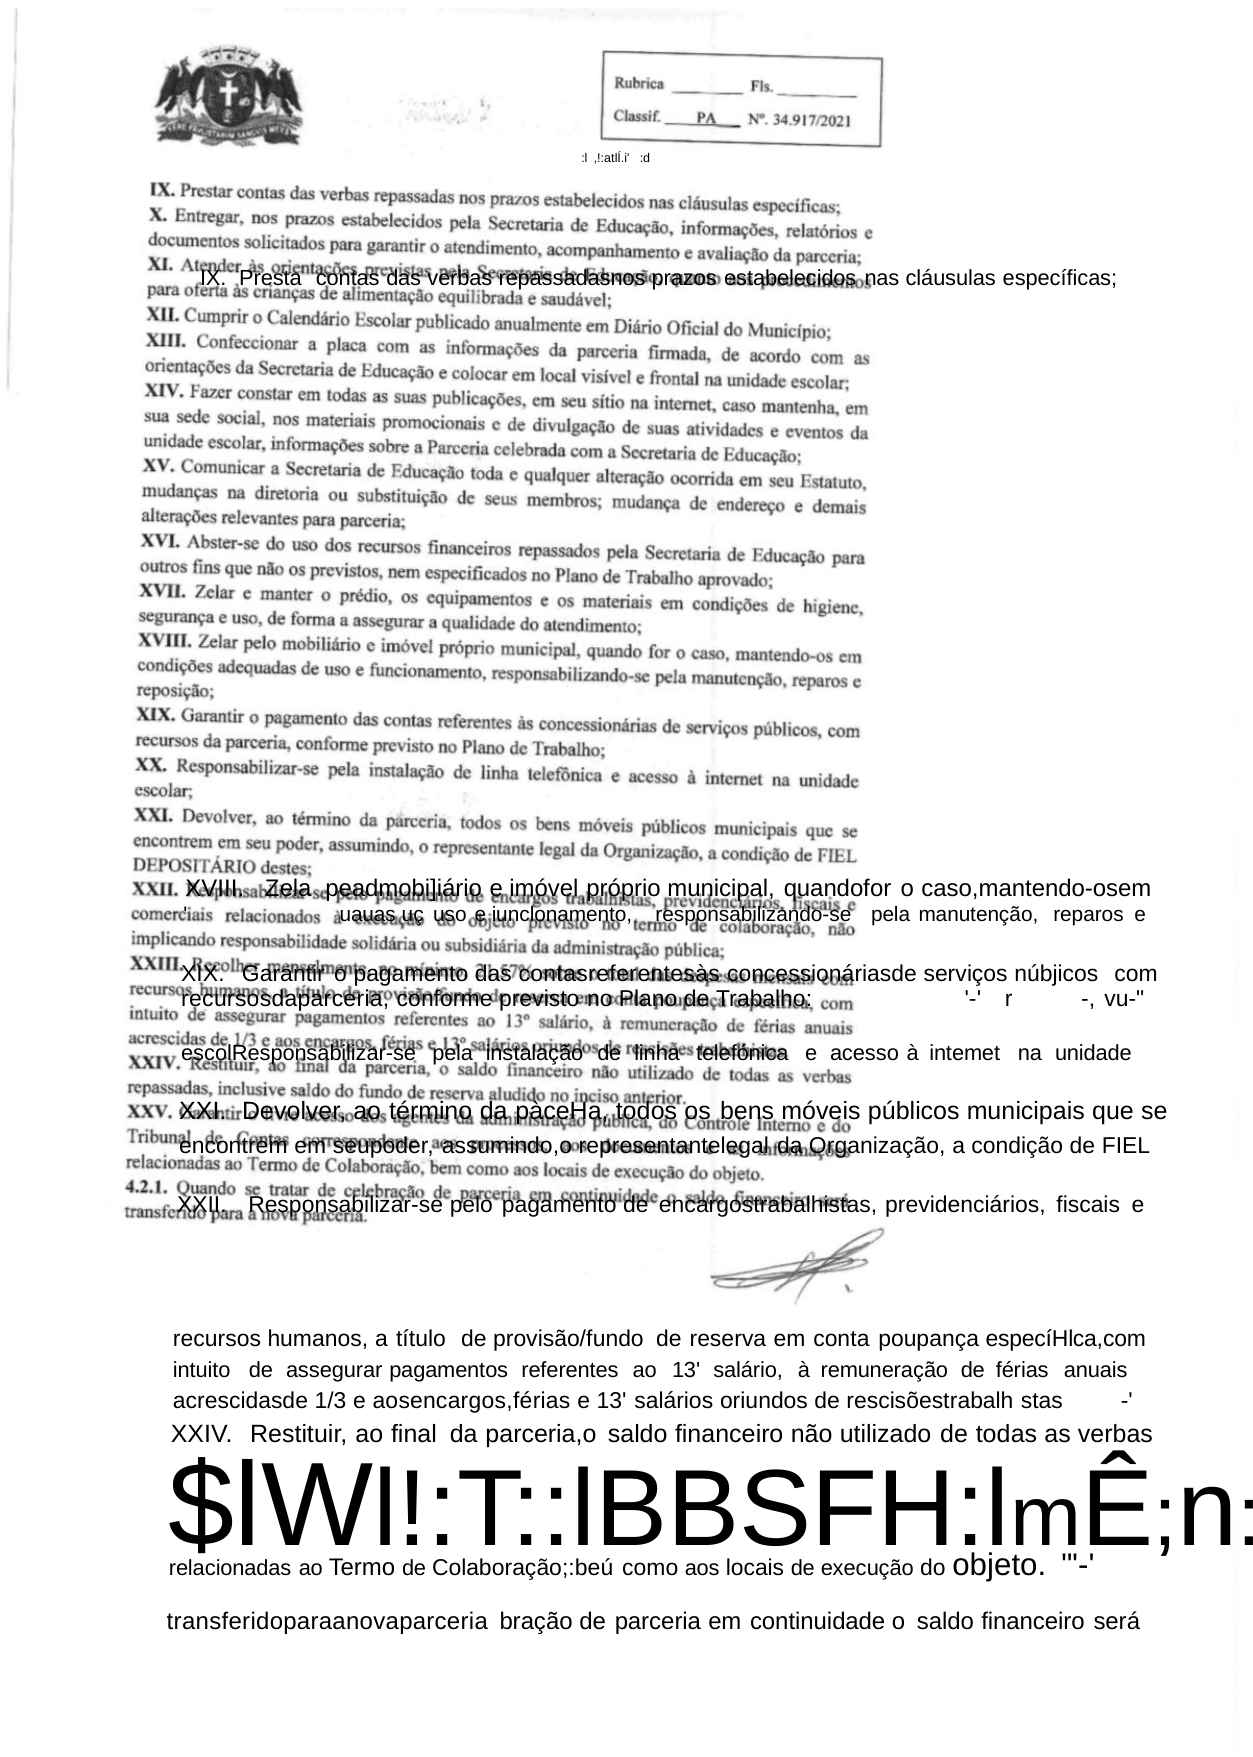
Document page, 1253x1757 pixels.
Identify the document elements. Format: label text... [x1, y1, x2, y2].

text_box XIX. Garantir o pagamento das contasreferentesàs concessionáriasde serviços núbjicos com [181, 960, 1173, 987]
text_box -, vu-" [1081, 985, 1169, 1012]
text_box [0, 0, 1240, 1755]
text_box '-' r [964, 985, 1037, 1012]
text_box XXI. Devolver, ao término da pàceHa, todos os bens móveis públicos municipais que se encontrem em seupoder, assumindo,o representantelegal da Organização, a condição de FIEL [179, 1096, 1175, 1159]
text_box ' [183, 901, 213, 926]
text_box recursos humanos, a título de provisão/fundo de reserva em conta poupança especíHlca,com intuito de assegurar pagamentos referentes ao 13' salário, à remuneração de férias anuais [172, 1325, 1164, 1382]
text_box -' [1120, 1387, 1158, 1414]
text_box $lWl!:T::lBBSFH:lmÊ;n::'=' [168, 1436, 1253, 1569]
text_box uauas uç uso e iunclonamento, responsabilizando-se pela manutenção, reparos e [339, 901, 1175, 926]
text_box XXII. Responsabilizar-se pelo pagamento de encargostrabalhistas, previdenciários, fiscais e [177, 1191, 1169, 1218]
text_box XVIII. Zela peadmobi]iário e imóvel próprio municipal, quandofor o caso,mantendo-osem [185, 874, 1177, 901]
text_box escolResponsabilizar-se pela instalação de linha telefónica e acesso à intemet na unidade [181, 1040, 1170, 1066]
text_box relacionadas ao Termo de Colaboração;:beú como aos locais de execução do objeto. "'-' [168, 1546, 1117, 1582]
text_box :l ,!:atlÍ.i' :d [581, 151, 669, 166]
text_box transferidoparaanovaparceria bração de parceria em continuidade o saldo financeiro será [166, 1607, 1164, 1635]
text_box recursosdaparceria, conforme previsto no Plano de Trabalho: [181, 985, 833, 1012]
text_box XXIV. Restituir, ao final da parceria,o saldo financeiro não utilizado de todas as verbas [170, 1419, 1169, 1436]
text_box IX. Presta contas das verbas repassadasnos prazos estabelecidos nas cláusulas específicas; [199, 265, 1145, 291]
text_box acrescidasde 1/3 e aosencargos,férias e 13' salários oriundos de rescisõestrabalh stas [172, 1387, 1076, 1414]
